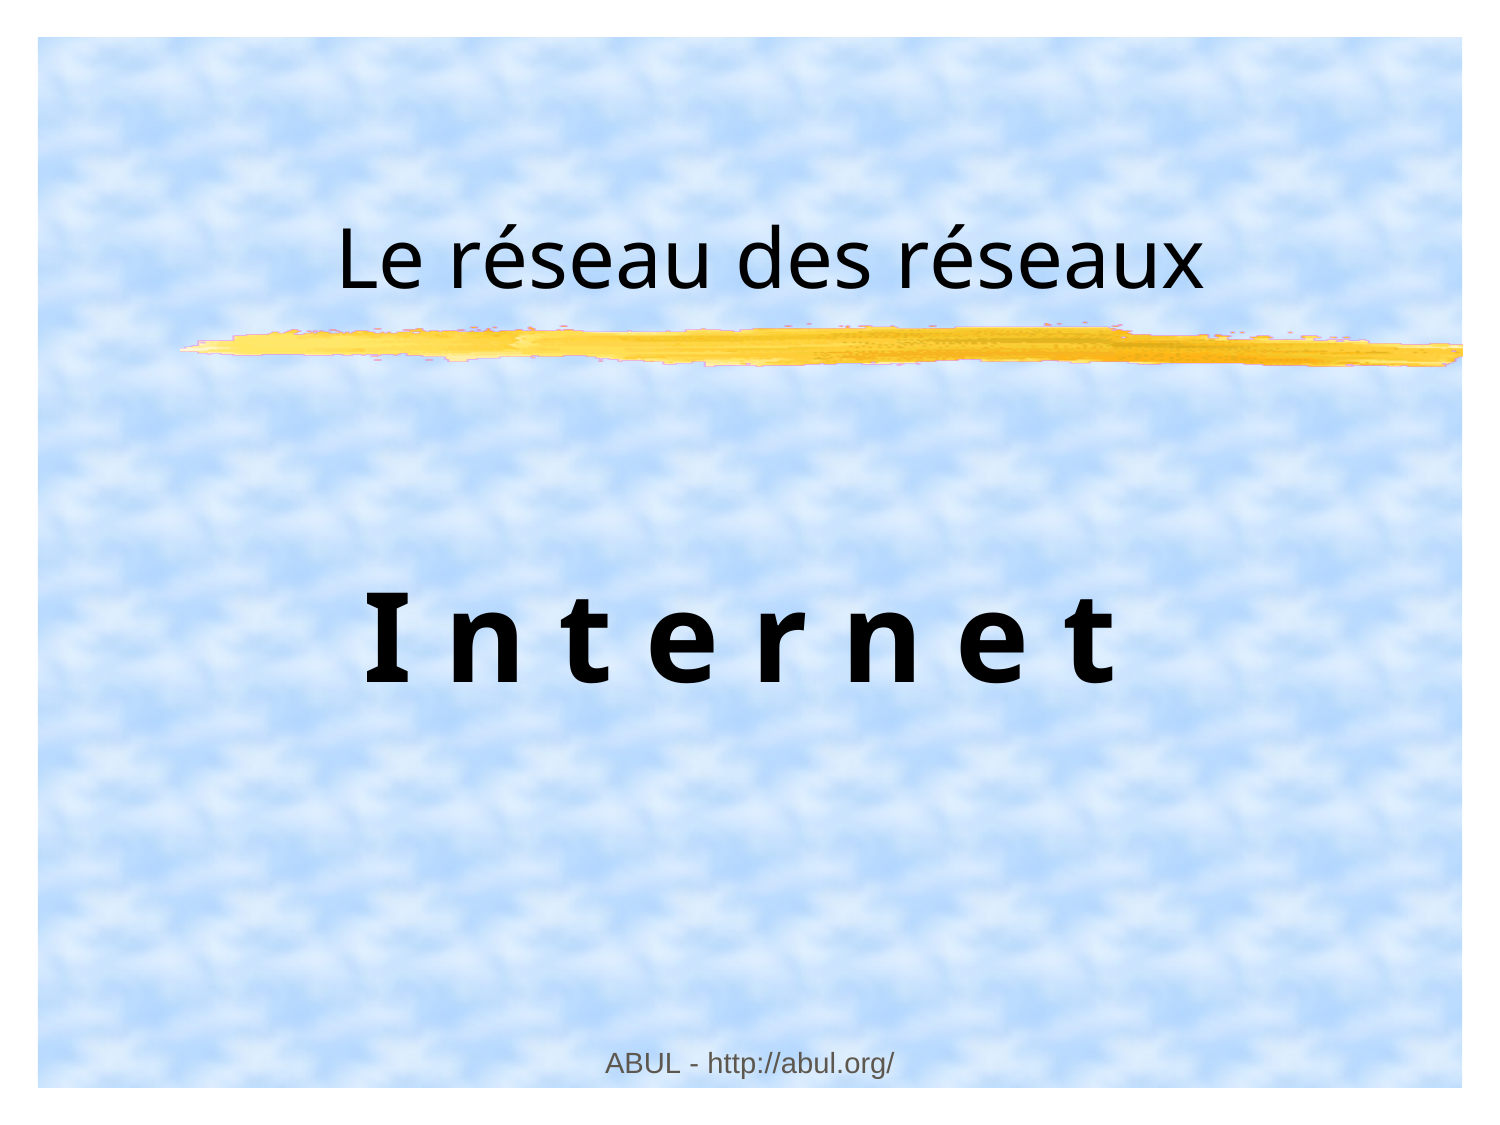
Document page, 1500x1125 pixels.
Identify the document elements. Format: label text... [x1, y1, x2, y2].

subtitle Le réseau des réseaux [254, 158, 1252, 355]
title I n t e r n e t [348, 553, 1154, 715]
picture [37, 37, 1463, 1088]
